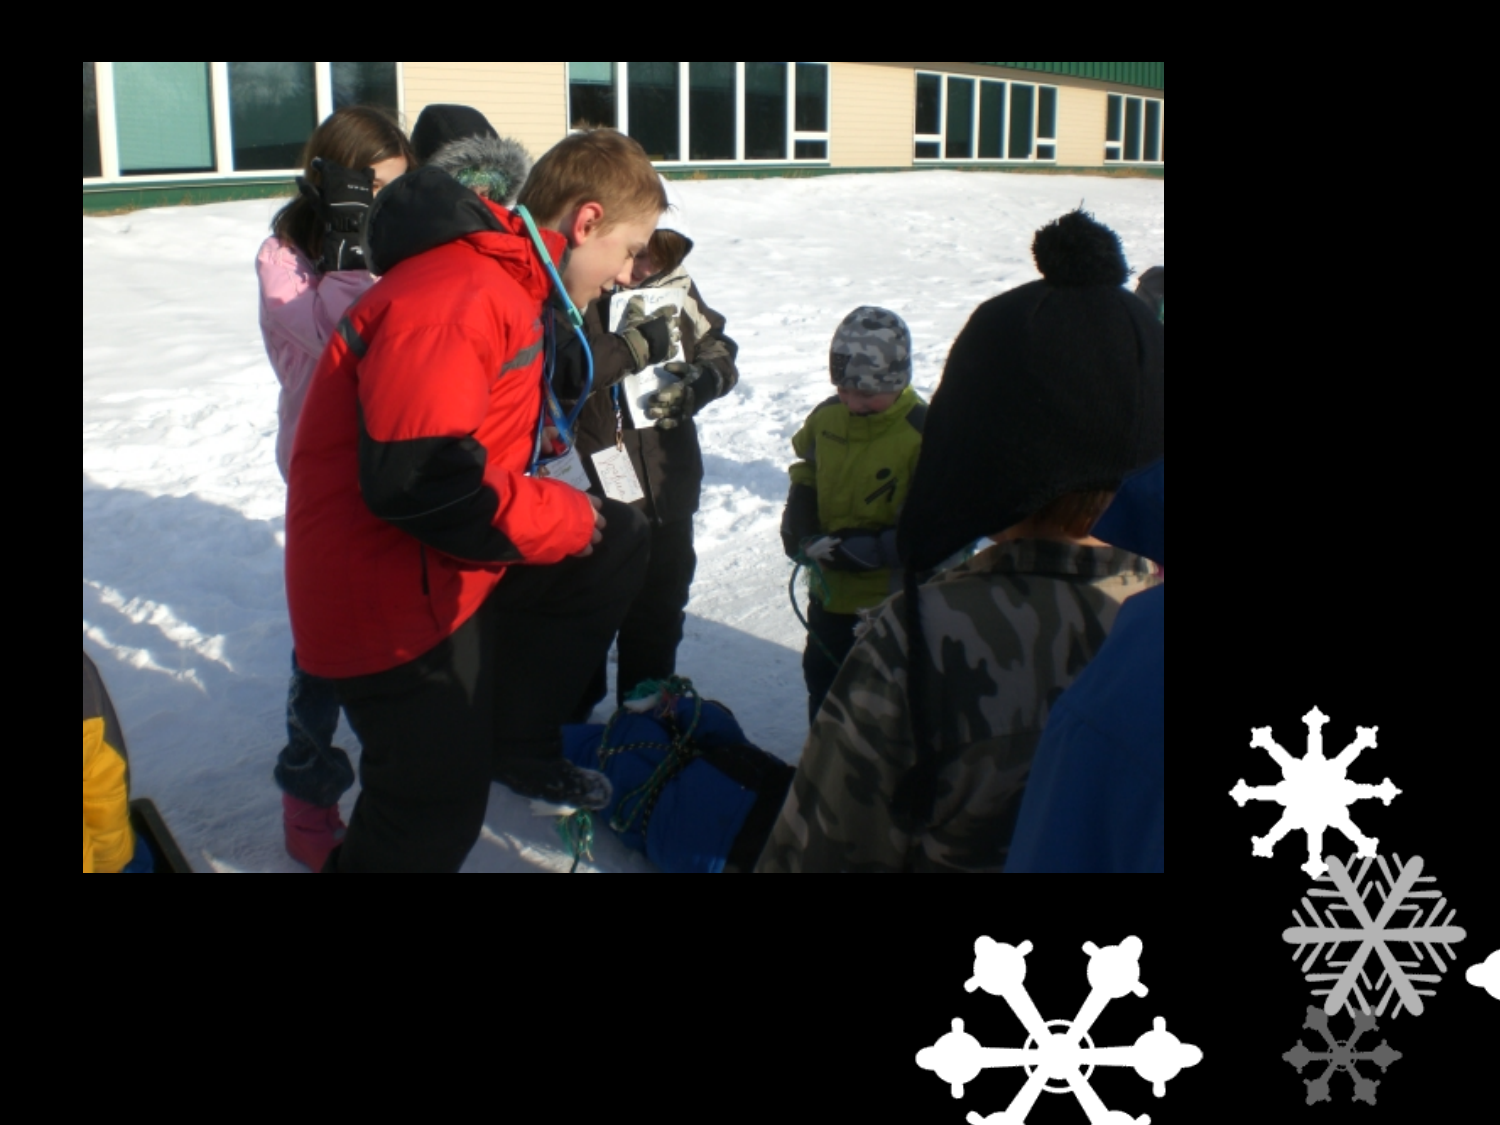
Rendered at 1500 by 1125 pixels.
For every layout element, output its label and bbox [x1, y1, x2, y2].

picture [83, 62, 1164, 873]
